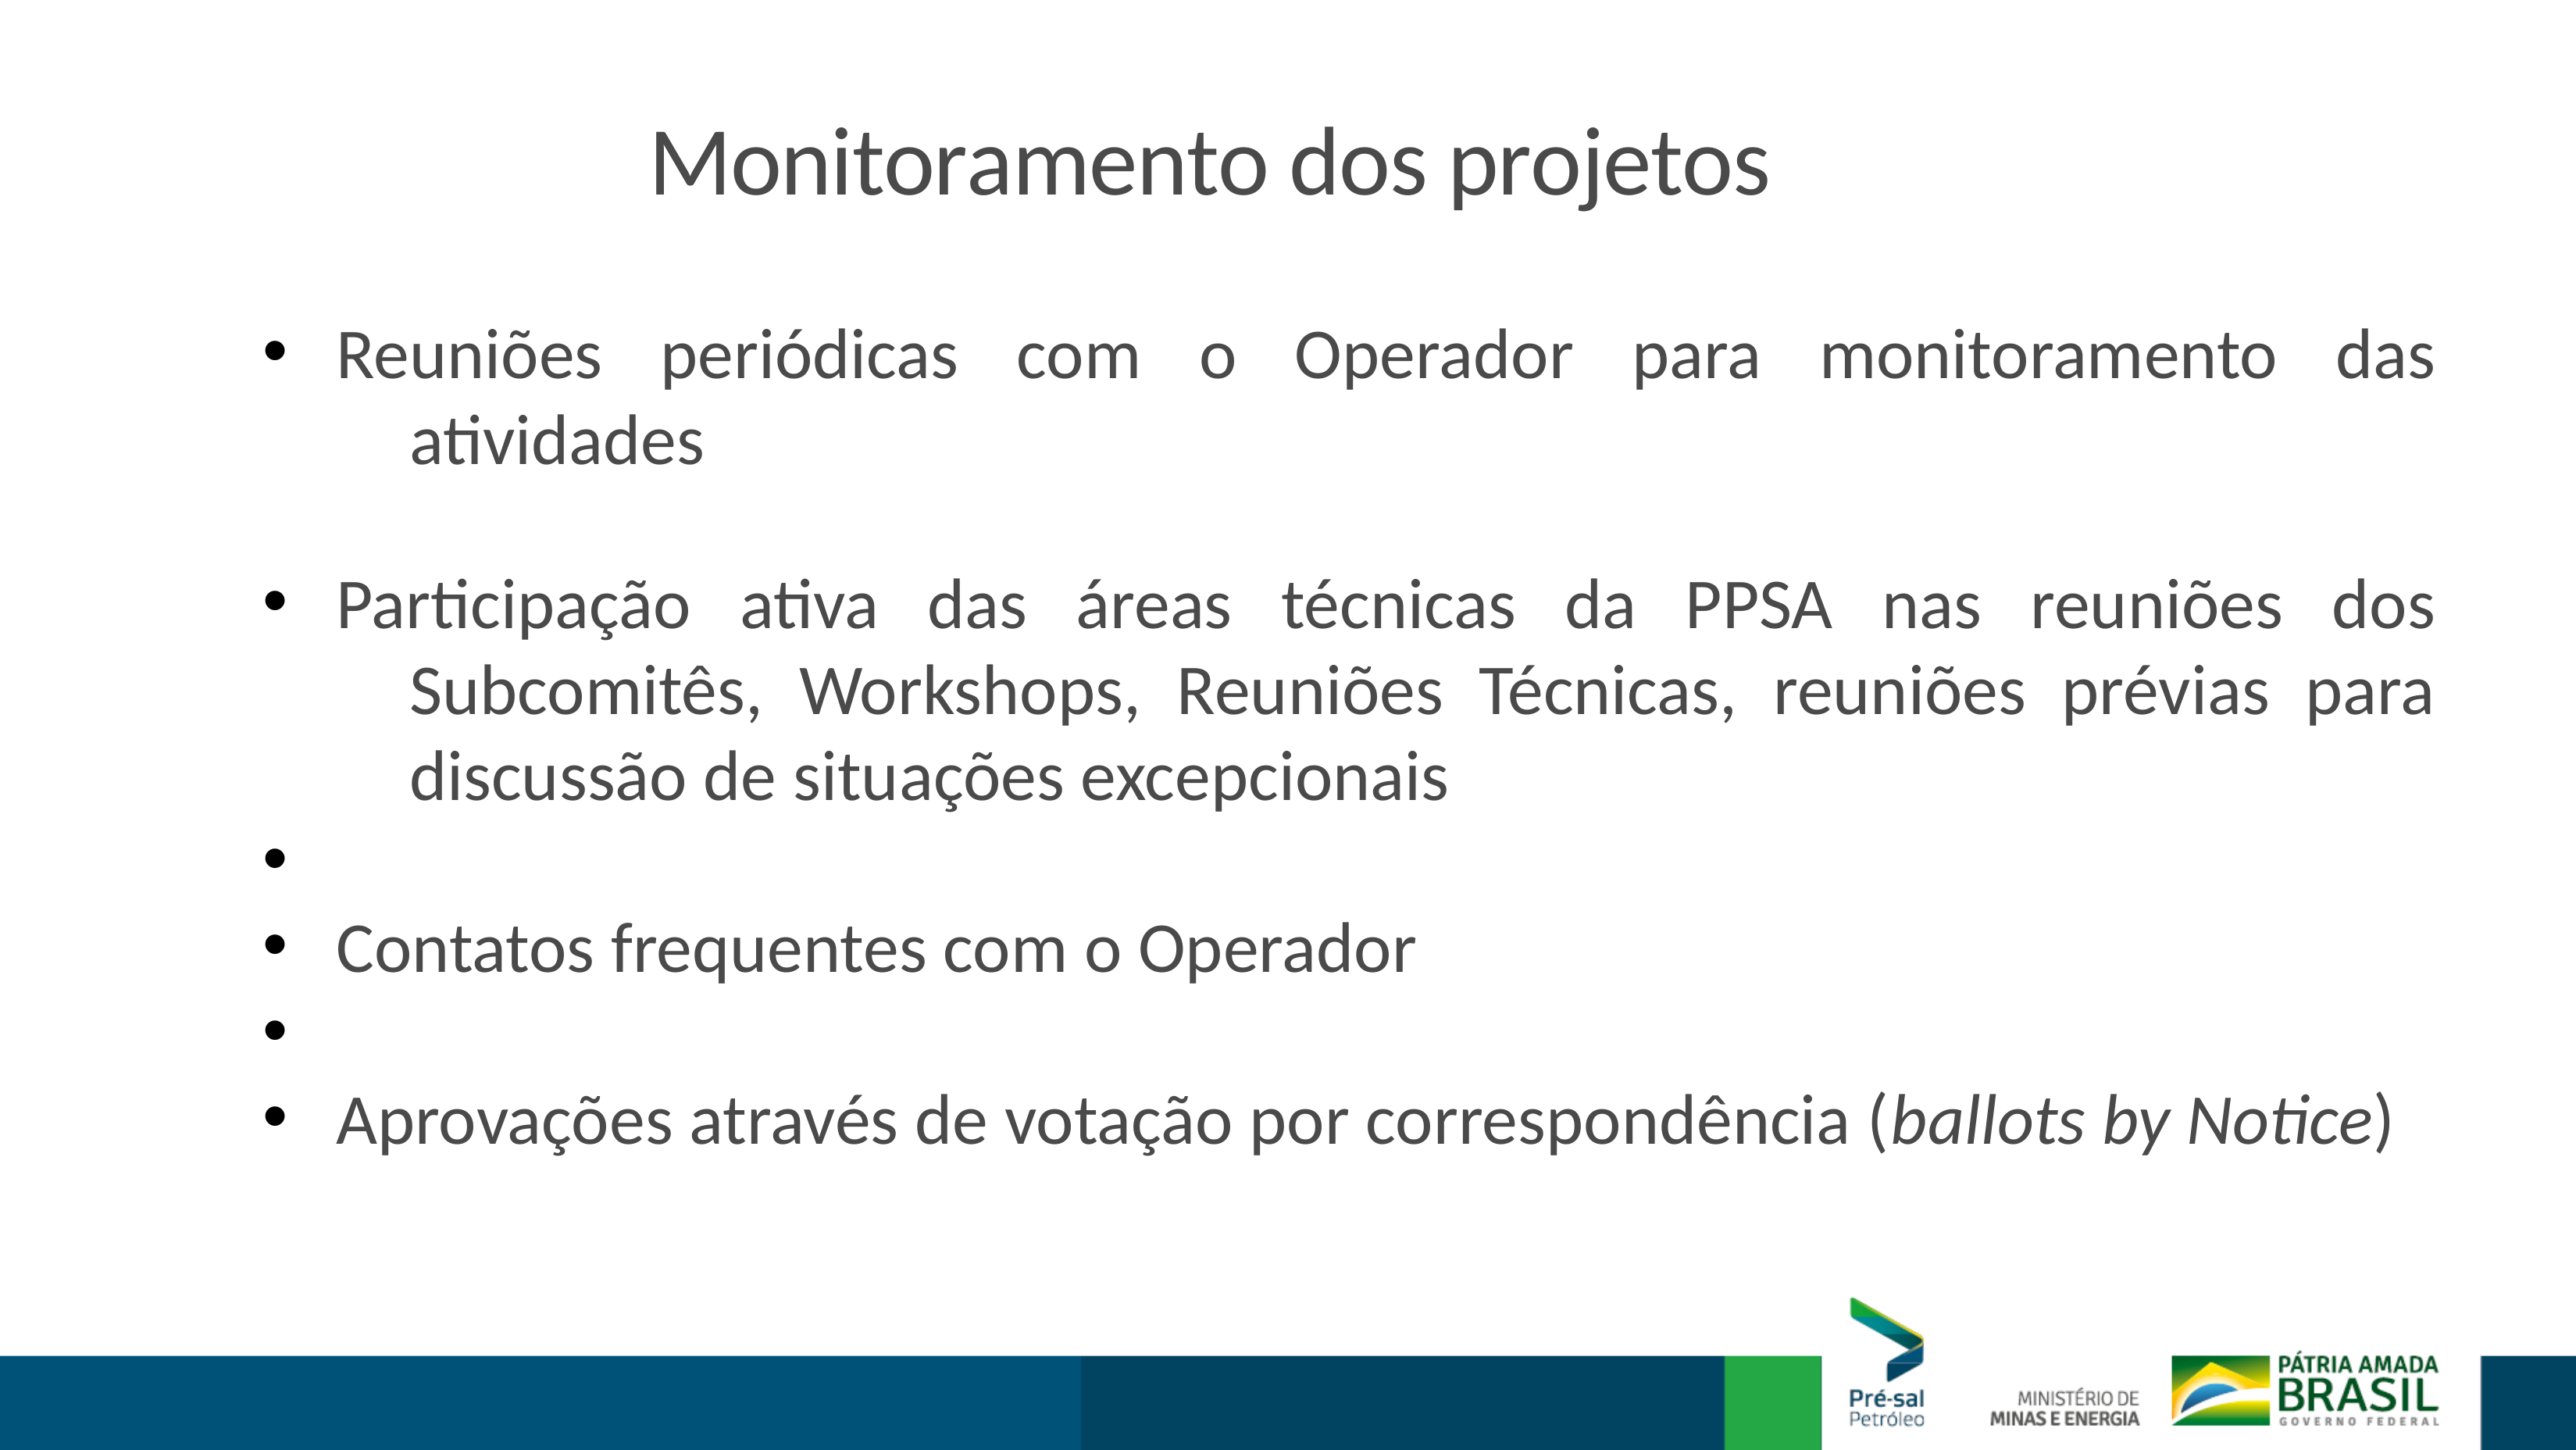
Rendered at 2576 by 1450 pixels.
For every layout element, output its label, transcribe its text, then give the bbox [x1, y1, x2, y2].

title Monitoramento dos projetos [646, 88, 2407, 216]
text_box Reuniões periódicas com o Operador para monitoramento das atividades Participação ativa das áreas técnicas da PPSA nas reuniões dos Subcomitês, Workshops, Reuniões Técnicas, reuniões prévias para discussão de situações excepcionais Contatos frequentes com o Operador Aprovações através de votação por correspondência (ballots by Notice) [251, 301, 2450, 1217]
